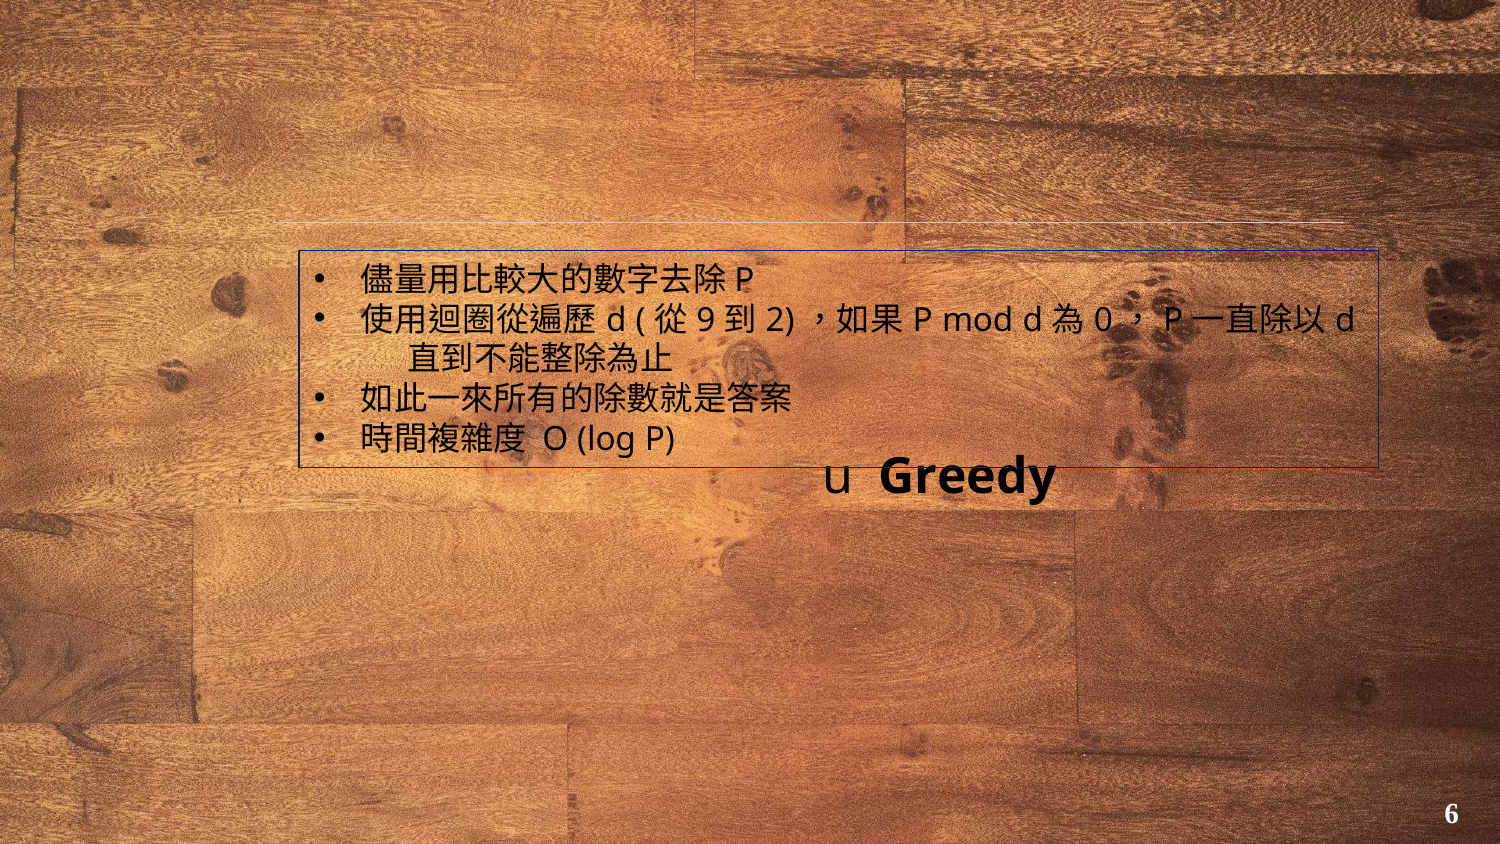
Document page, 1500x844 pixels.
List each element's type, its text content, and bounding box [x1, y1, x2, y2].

text_box 儘量用比較大的數字去除P 使用迴圈從遍歷d (從9到2)，如果P mod d為0，P一直除以d直到不能整除為止 如此一來所有的除數就是答案 時間複雜度 O (log P) [298, 250, 1379, 468]
title Greedy [255, 117, 1341, 233]
slide_number 6 [1429, 779, 1500, 844]
